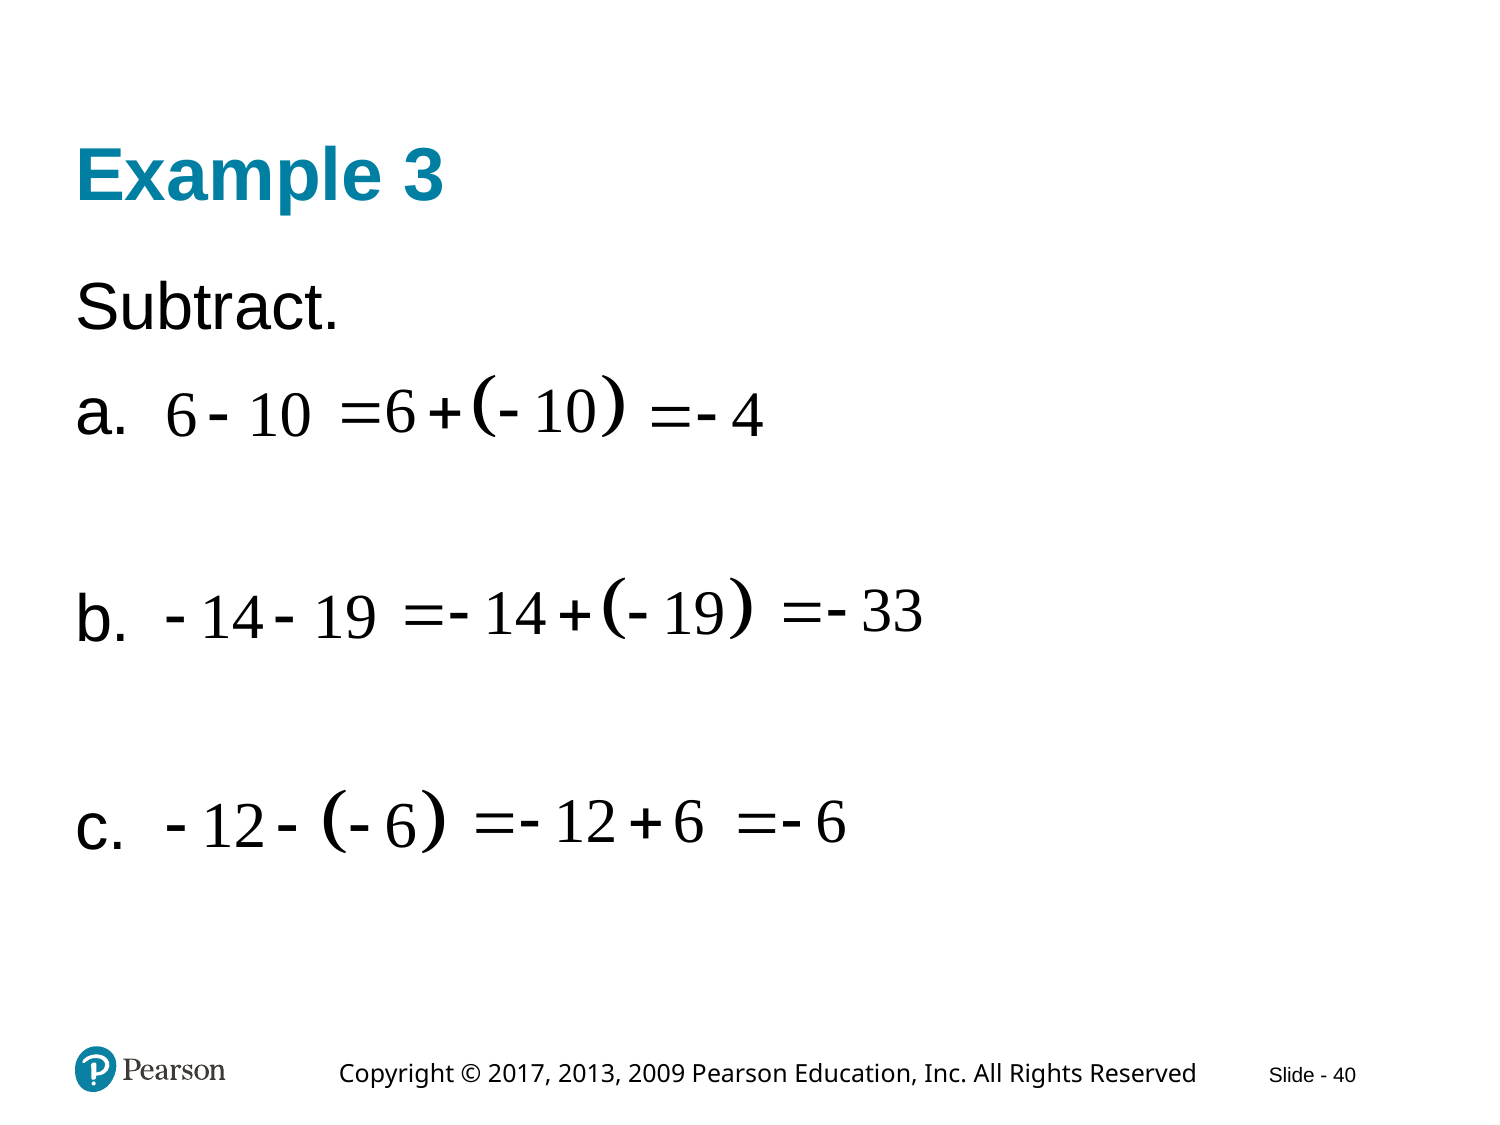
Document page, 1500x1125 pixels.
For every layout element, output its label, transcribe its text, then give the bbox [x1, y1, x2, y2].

chart [394, 573, 755, 664]
chart [160, 588, 380, 648]
list c. [75, 783, 141, 863]
title Example 3 [75, 35, 1425, 216]
chart [331, 370, 625, 462]
chart [160, 785, 445, 878]
chart [727, 792, 851, 851]
chart [640, 385, 768, 442]
list a. [75, 367, 142, 443]
chart [465, 792, 709, 851]
chart [773, 581, 925, 640]
list b. [75, 574, 141, 638]
chart [161, 385, 316, 445]
list Subtract. [75, 262, 350, 338]
